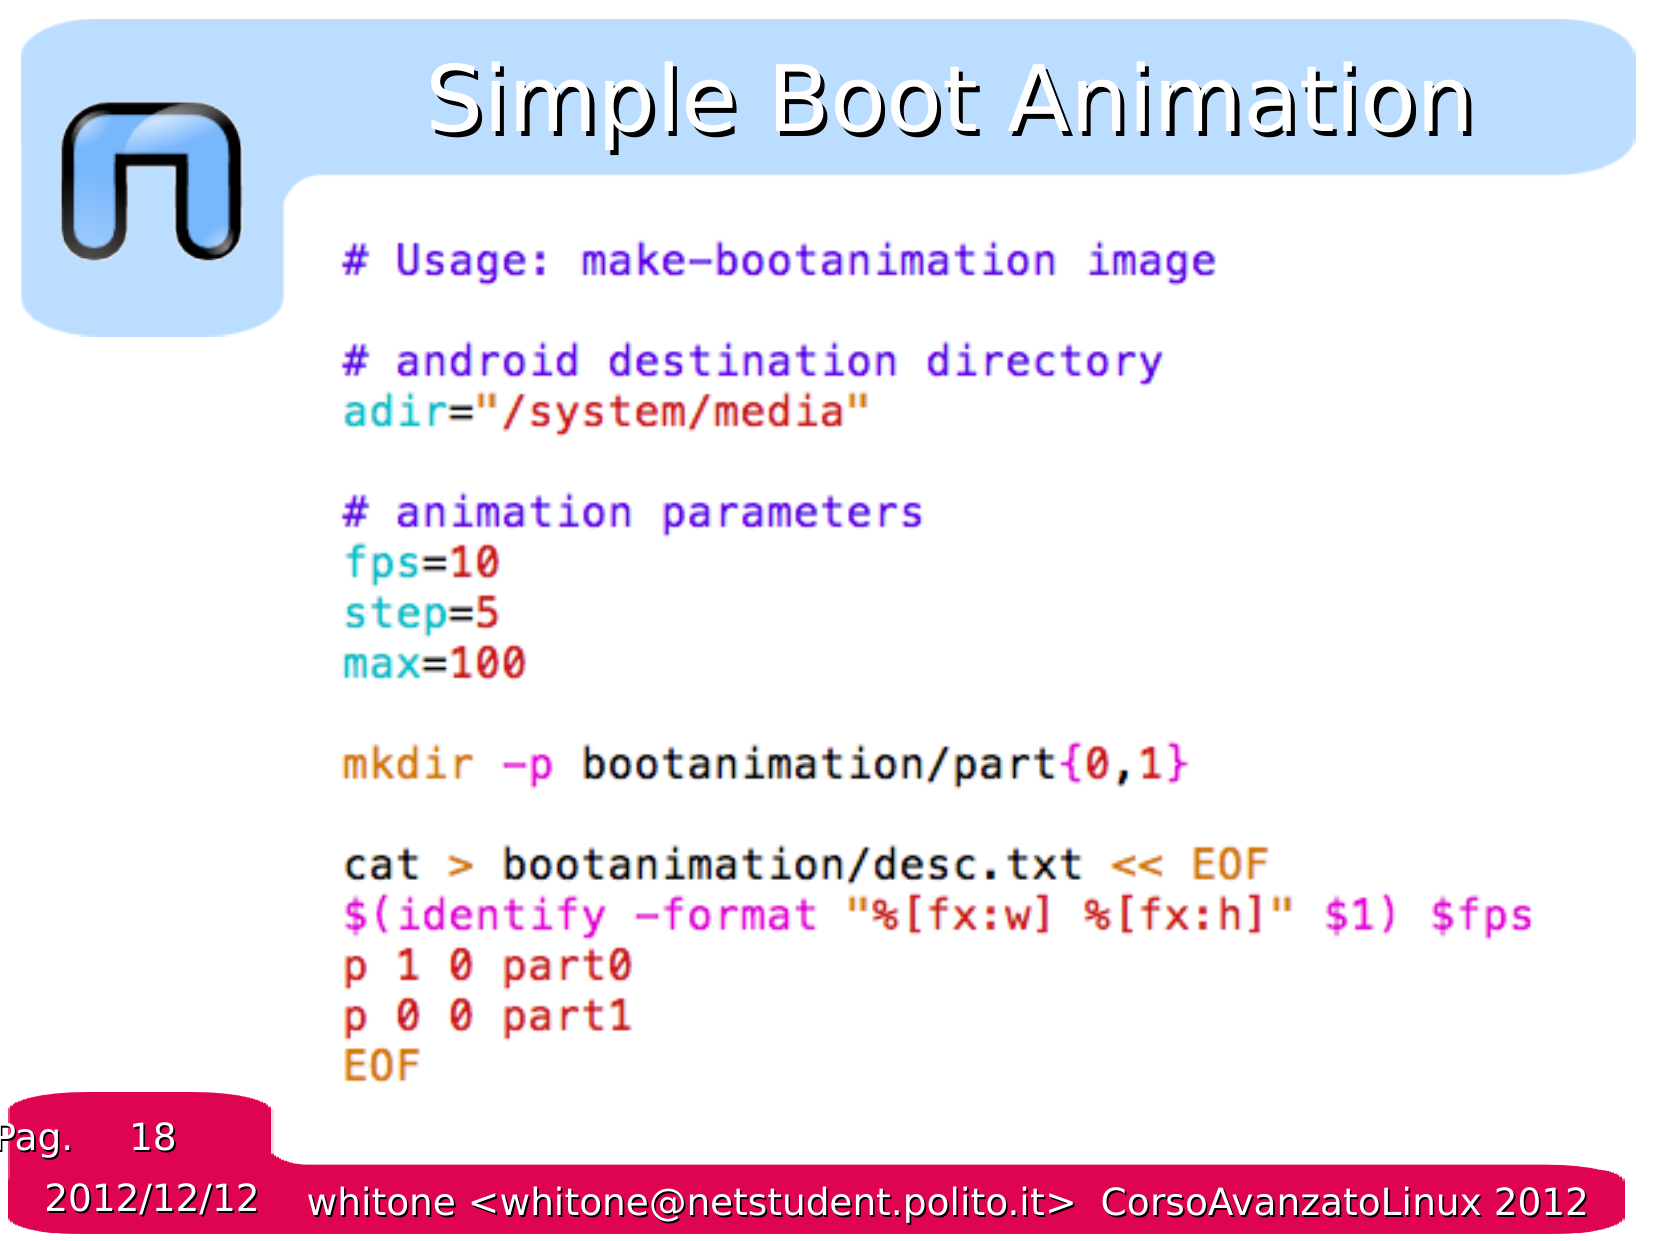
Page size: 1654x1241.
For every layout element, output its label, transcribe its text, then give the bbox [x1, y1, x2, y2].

text_box whitone <whitone@netstudent.polito.it> CorsoAvanzatoLinux 2012 [292, 1173, 1604, 1241]
picture [0, 19, 1636, 354]
picture [8, 1128, 13, 1136]
subtitle [295, 212, 1625, 1129]
text_box Pag. <numero> [27, 1108, 293, 1168]
title Simple Boot Animation [265, 3, 1636, 197]
text_box 2012/12/12 [29, 1169, 284, 1241]
picture [8, 1092, 1625, 1234]
picture [330, 236, 1547, 1100]
